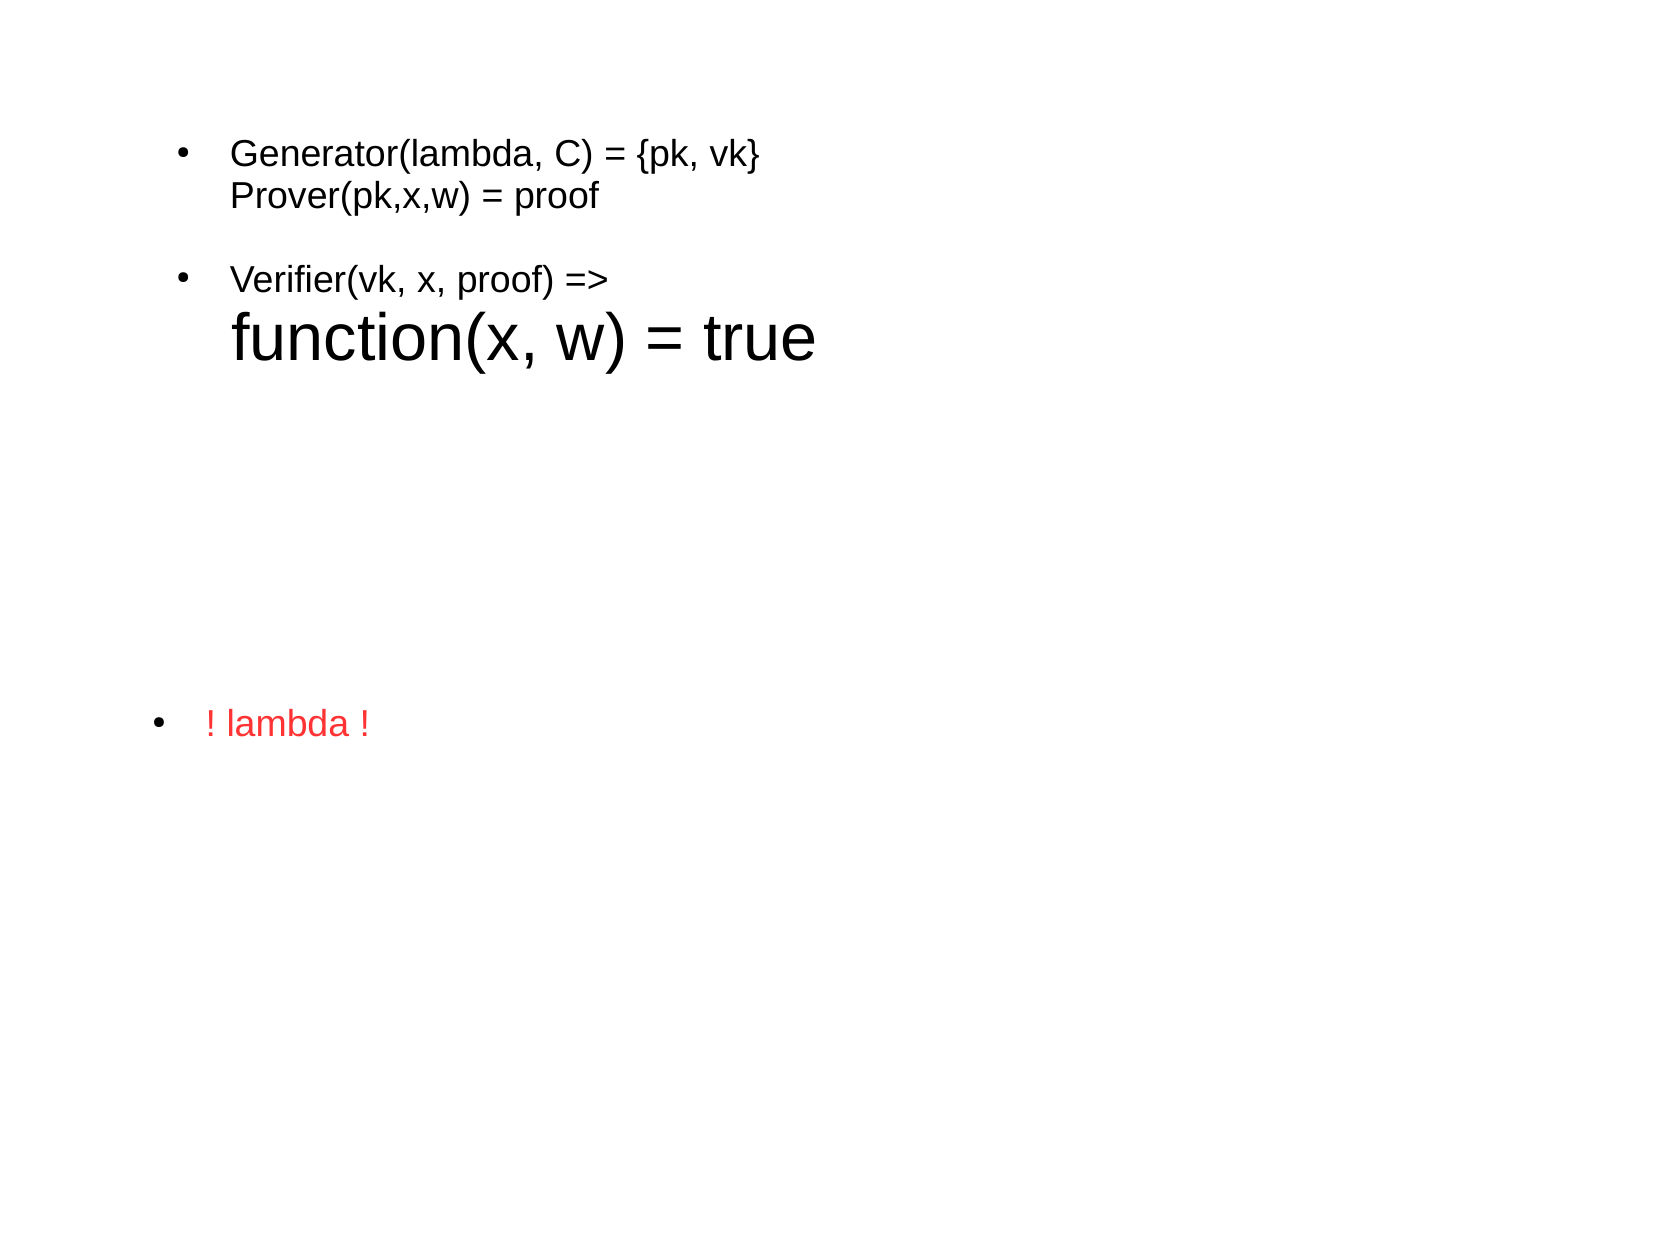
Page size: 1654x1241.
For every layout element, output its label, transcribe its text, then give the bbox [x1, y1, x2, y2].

text_box Generator(lambda, C) = {pk, vk} Prover(pk,x,w) = proof Verifier(vk, x, proof) => function(x, w) = true [144, 124, 1591, 571]
text_box ! lambda ! [120, 694, 1566, 1141]
